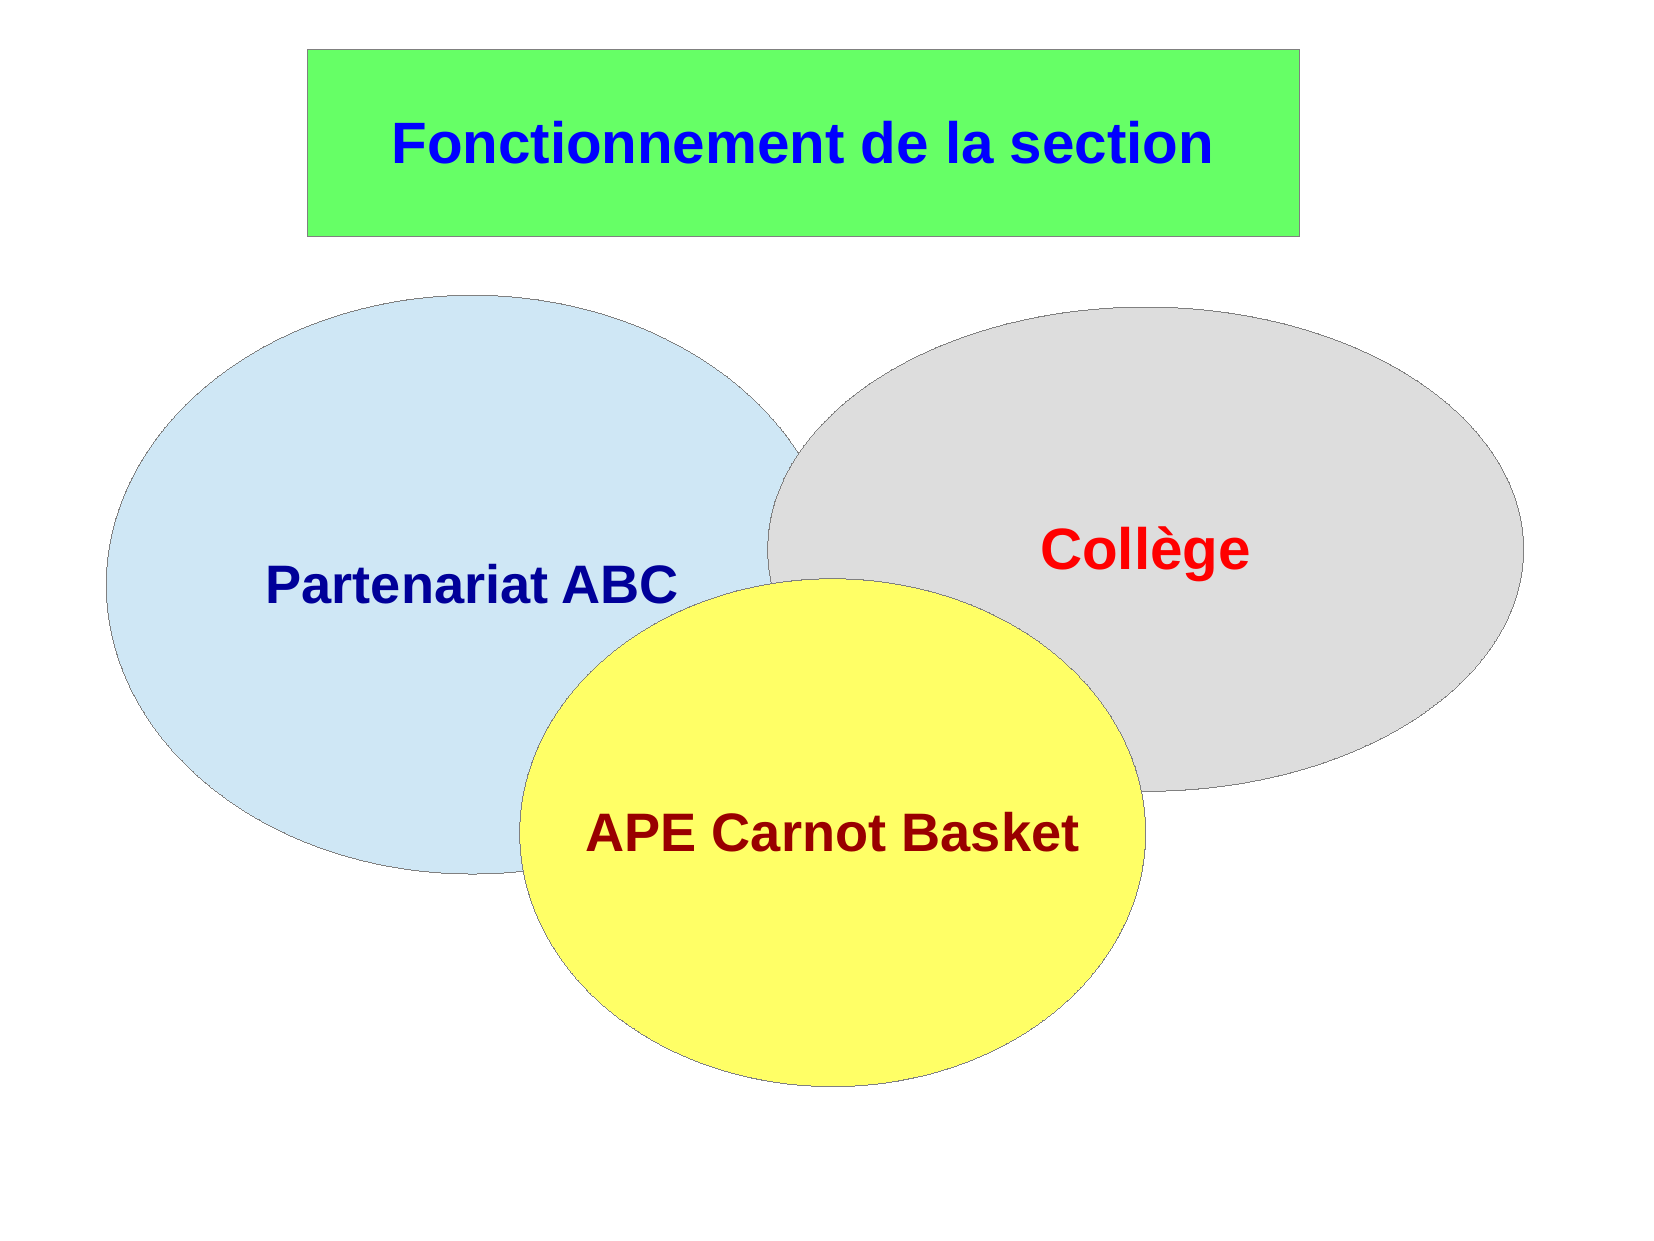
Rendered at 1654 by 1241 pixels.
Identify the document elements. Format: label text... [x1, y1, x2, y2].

text_box Fonctionnement de la section [307, 49, 1300, 237]
text_box APE Carnot Basket [519, 578, 1146, 1087]
text_box Partenariat ABC [106, 295, 798, 875]
text_box Collège [767, 307, 1524, 792]
